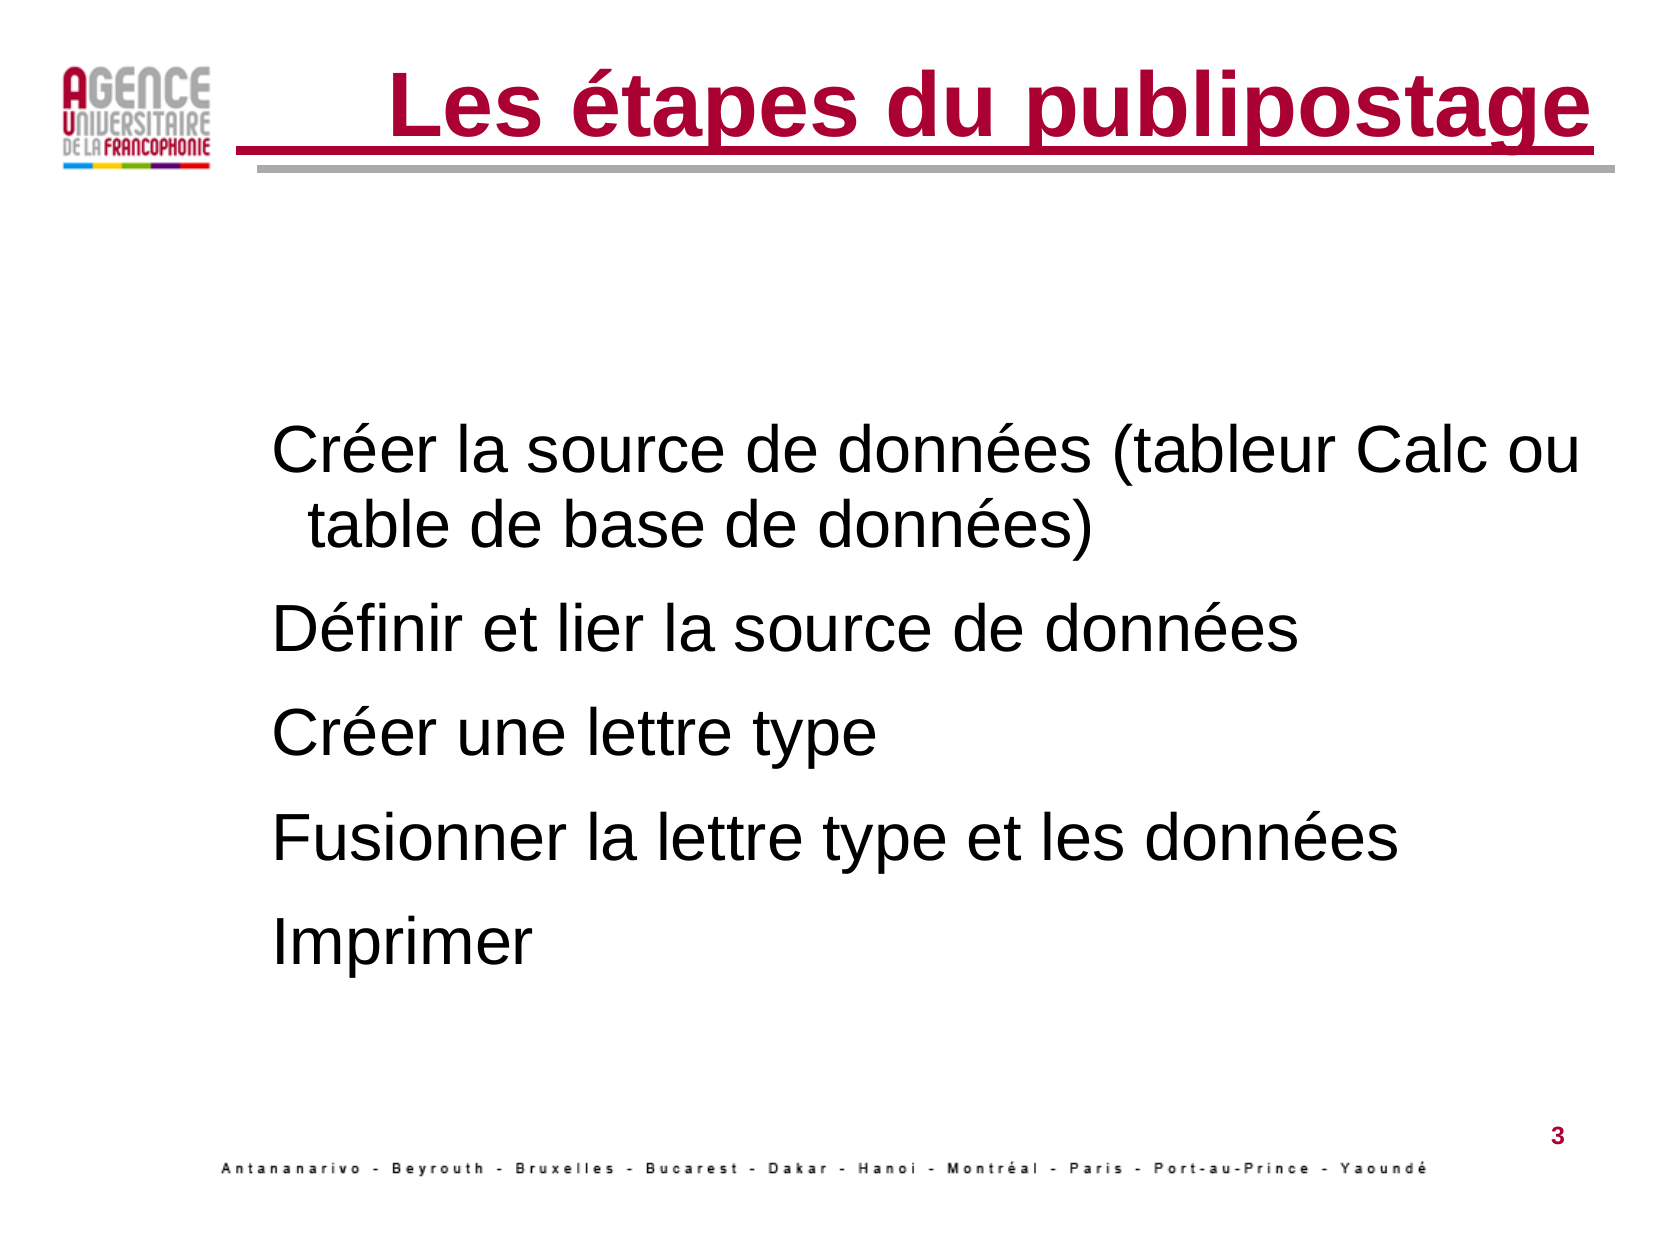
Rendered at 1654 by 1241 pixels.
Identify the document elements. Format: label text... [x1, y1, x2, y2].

subtitle Créer la source de données (tableur Calc ou table de base de données) Définir et lier la source de données Créer une lettre type Fusionner la lettre type et les données Imprimer [236, 241, 1595, 1150]
title Les étapes du publipostage [236, 53, 1595, 157]
picture [29, 29, 1625, 1241]
